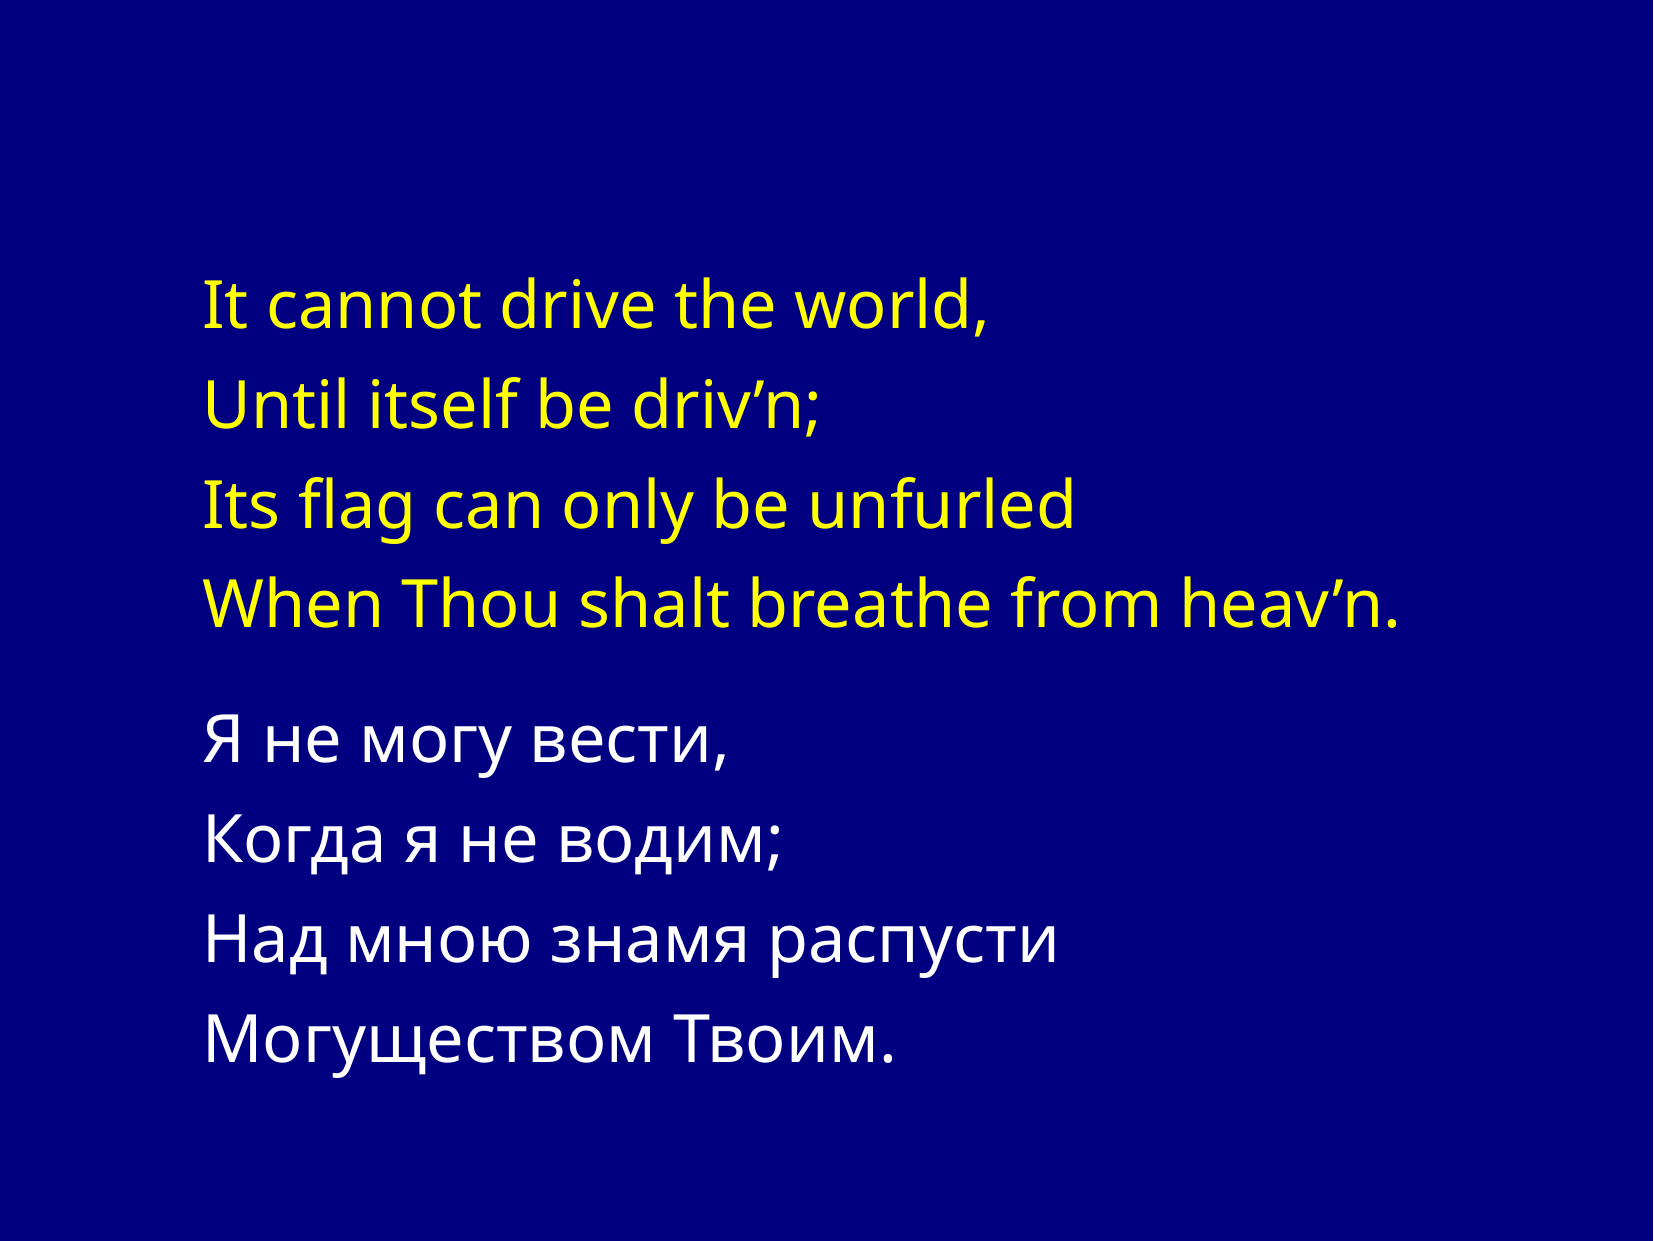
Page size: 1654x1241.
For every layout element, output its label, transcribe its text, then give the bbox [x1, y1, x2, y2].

text_box Я не могу вести, Когда я не водим; Над мною знамя распусти Могуществом Твоим. [75, 675, 1576, 1163]
text_box It cannot drive the world, Until itself be driv’n; Its flag can only be unfurled When Thou shalt breathe from heav’n. [75, 150, 1576, 638]
